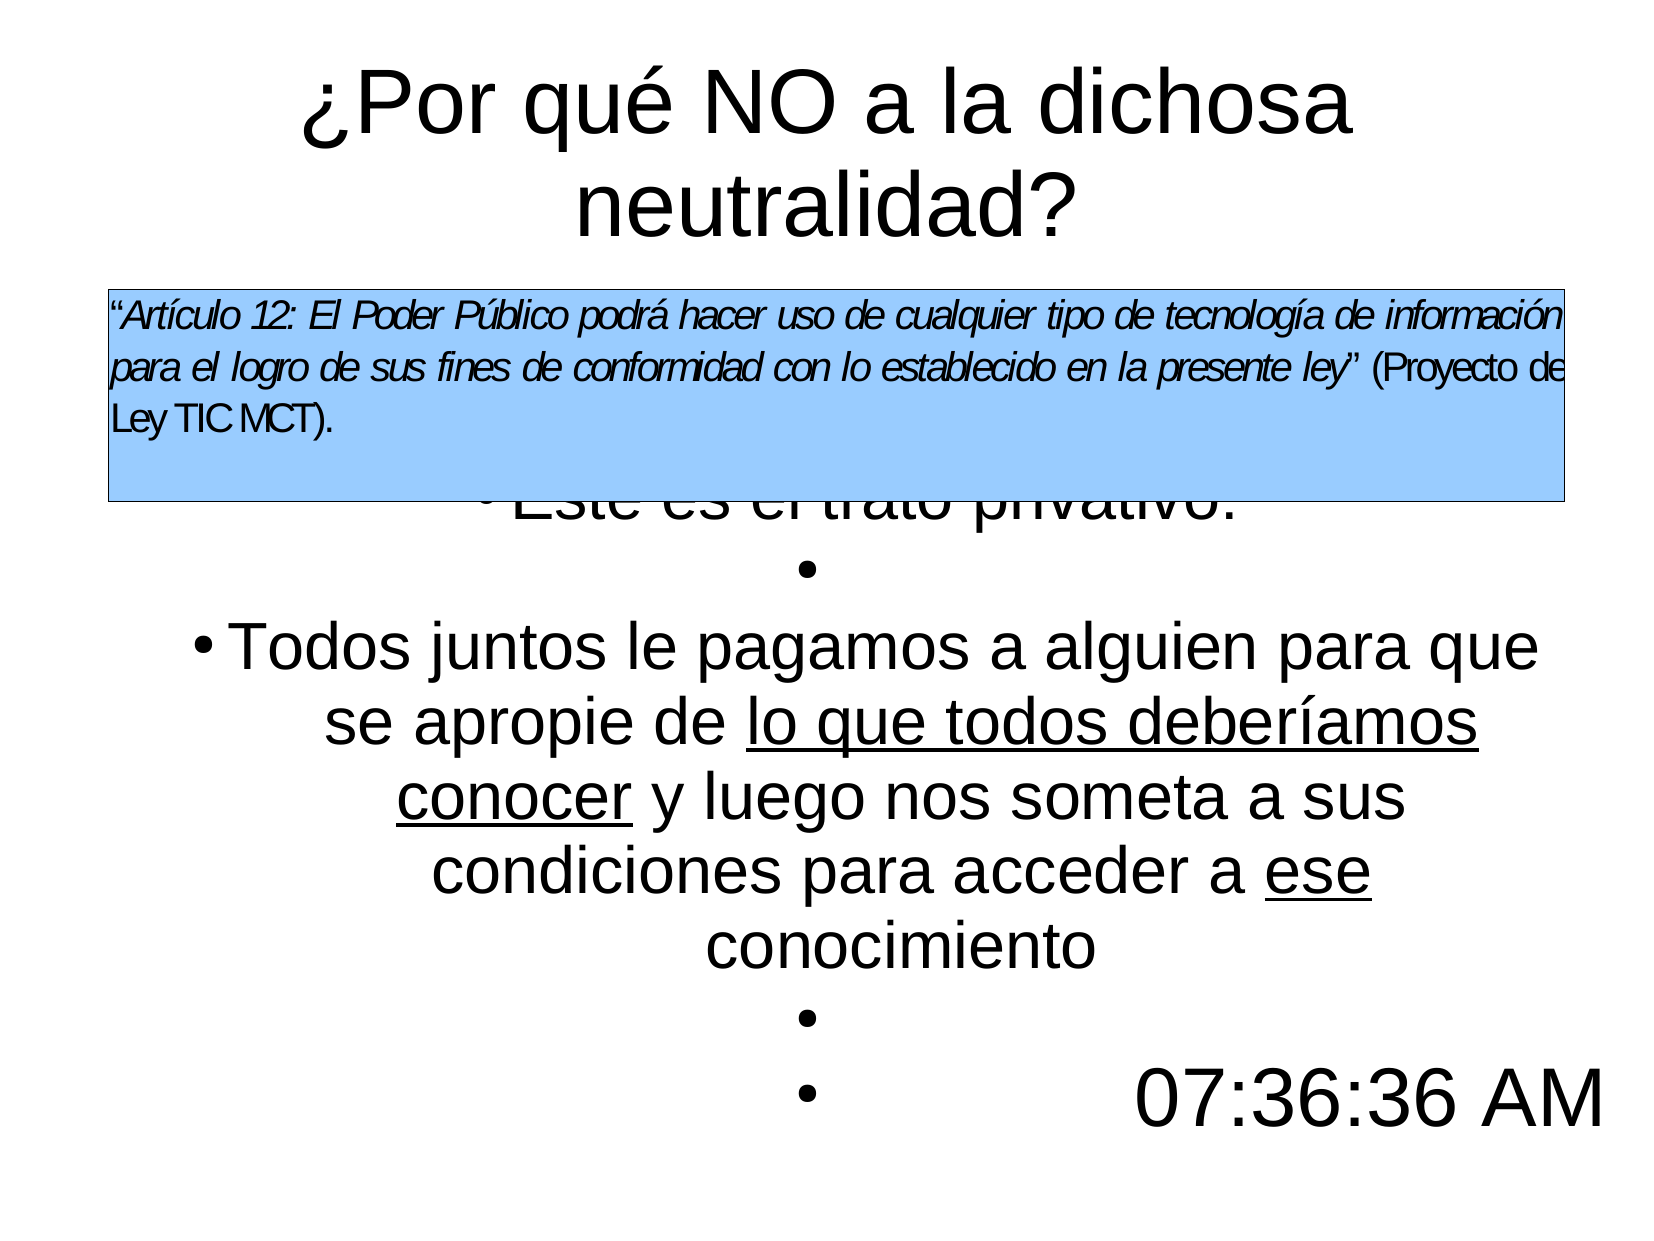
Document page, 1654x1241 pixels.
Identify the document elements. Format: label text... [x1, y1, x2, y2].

chart [108, 289, 1565, 502]
text_box [75, 825, 1576, 901]
subtitle Este es el trato privativo: Todos juntos le pagamos a alguien para que se apropie de lo que todos deberíamos conocer y luego nos someta a sus condiciones para acceder a ese conocimiento [86, 901, 1576, 1088]
subtitle Este es el trato privativo: Todos juntos le pagamos a alguien para que se apropie de lo que todos deberíamos conocer y luego nos someta a sus condiciones para acceder a ese conocimiento [86, 504, 1576, 825]
text_box 08:12:45 AM [1162, 1044, 1580, 1163]
title ¿Por qué NO a la dichosa neutralidad? [82, 49, 1571, 257]
